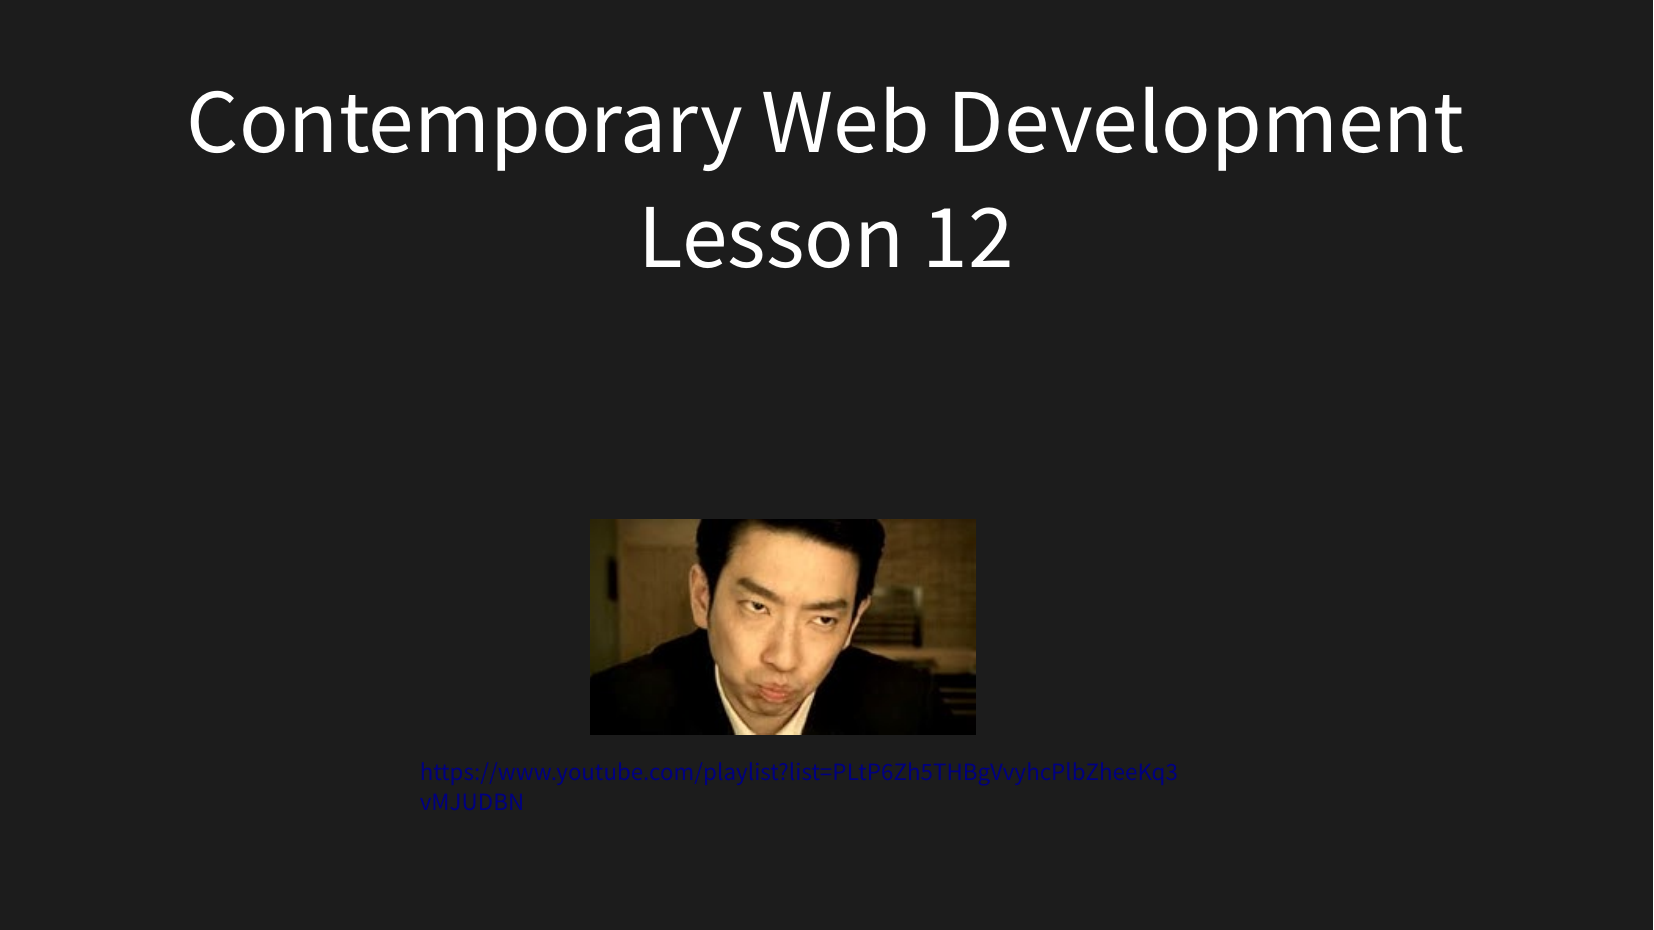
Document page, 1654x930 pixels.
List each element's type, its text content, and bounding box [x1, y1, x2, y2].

title Contemporary Web Development Lesson 12 [0, 61, 1653, 293]
text_box https://www.youtube.com/playlist?list=PLtP6Zh5THBgVvyhcPlbZheeKq3vMJUDBN [405, 744, 1201, 796]
picture [590, 519, 976, 736]
